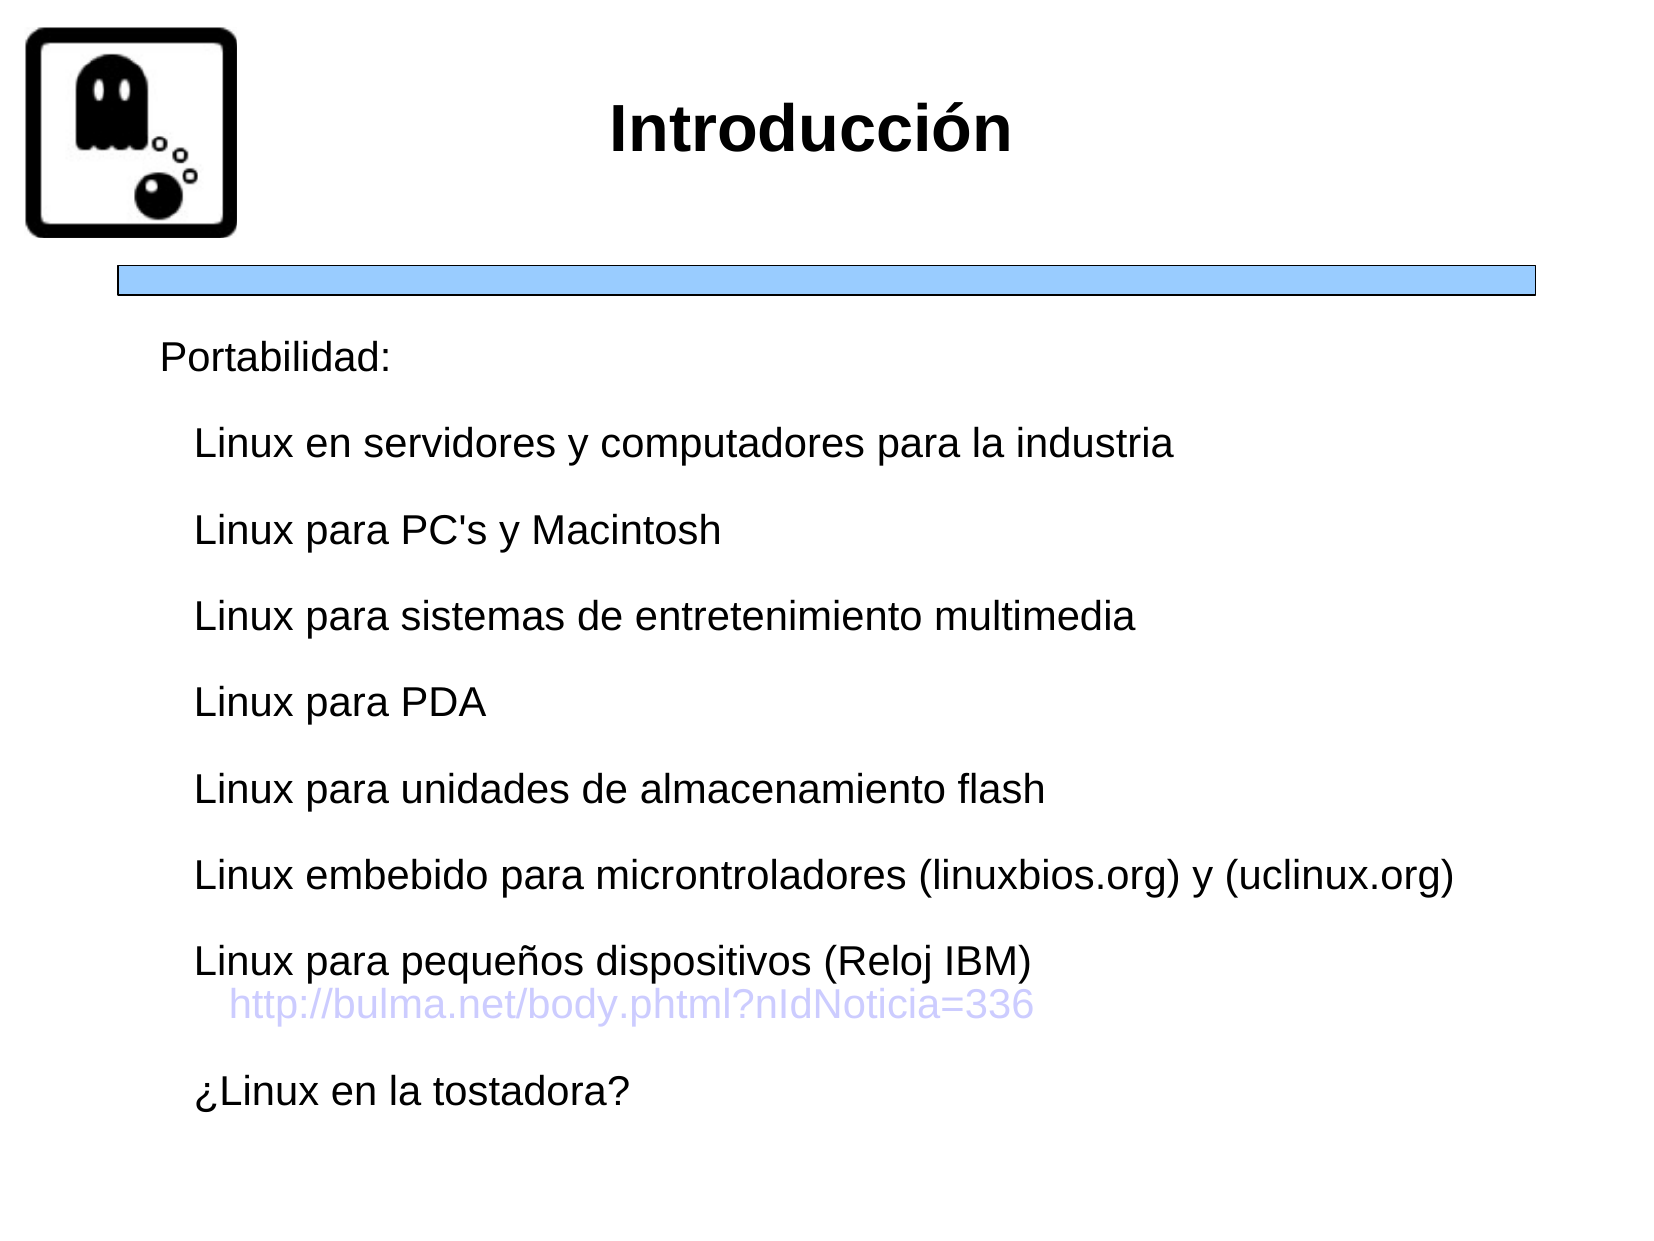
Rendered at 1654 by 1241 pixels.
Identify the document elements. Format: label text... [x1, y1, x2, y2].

text_box Introducción [472, 88, 1152, 178]
text_box [118, 265, 1536, 296]
picture [24, 27, 237, 238]
text_box Portabilidad: Linux en servidores y computadores para la industria Linux para PC's y Macintosh Linux para sistemas de entretenimiento multimedia Linux para PDA Linux para unidades de almacenamiento flash Linux embebido para microntroladores (linuxbios.org) y (uclinux.org) Linux para pequeños dispositivos (Reloj IBM) http://bulma.net/body.phtml?nIdNoticia=336 ¿Linux en la tostadora? [144, 329, 1506, 1181]
